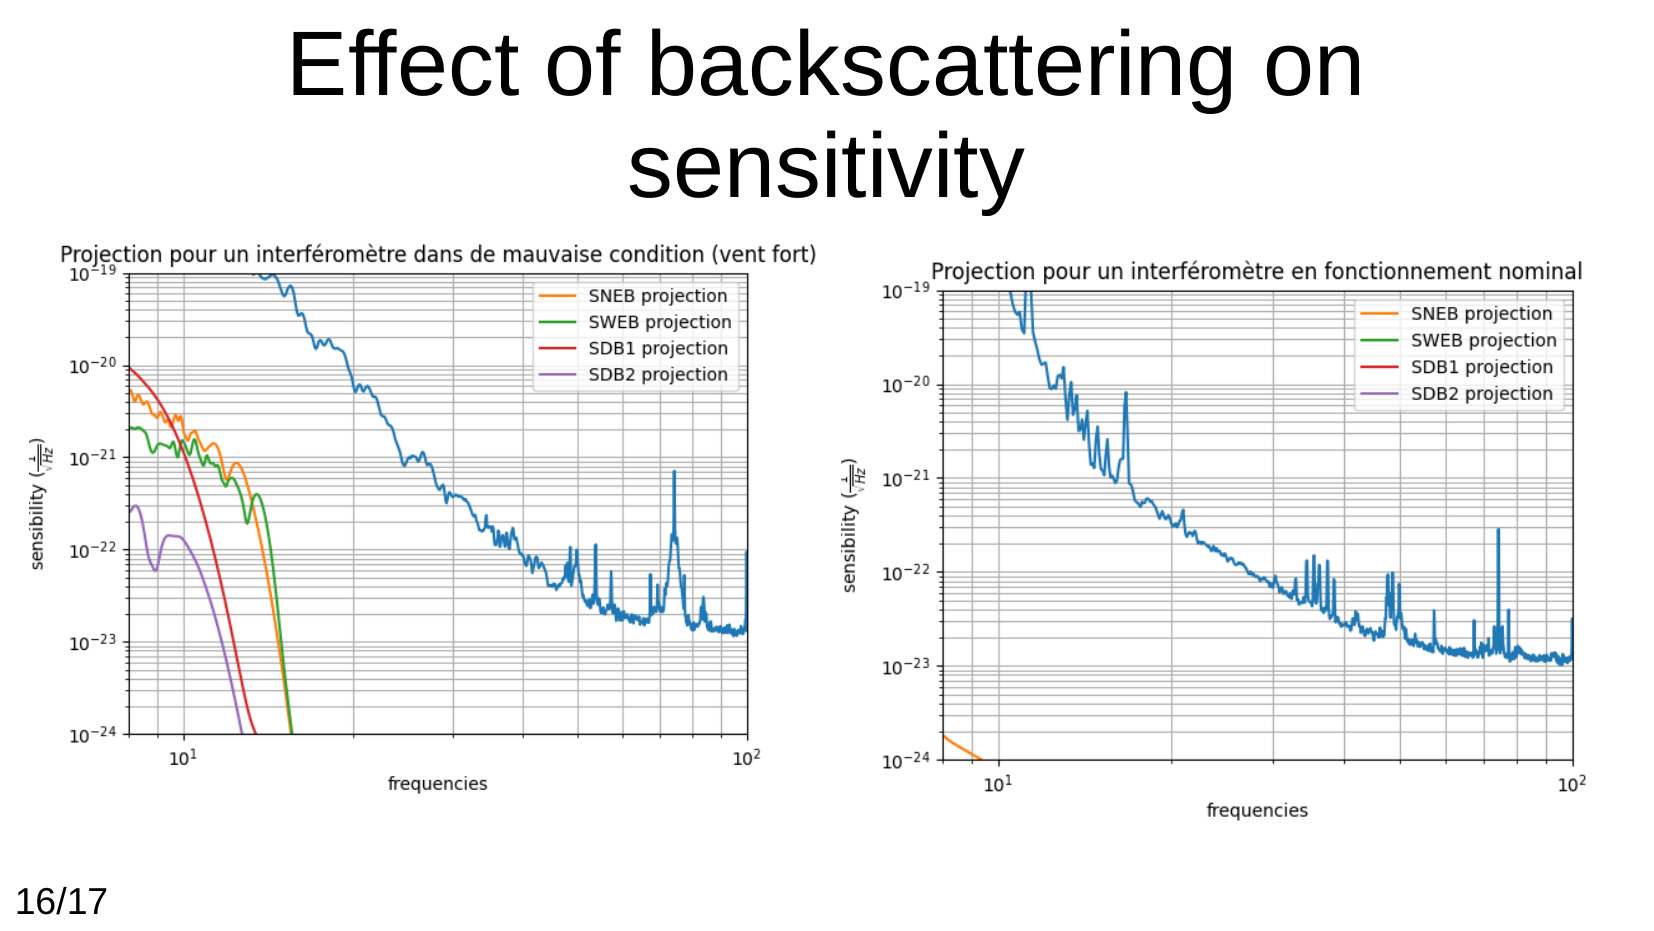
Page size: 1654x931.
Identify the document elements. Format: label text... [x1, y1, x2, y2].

title Effect of backscattering on sensitivity [82, 12, 1571, 218]
picture [841, 217, 1654, 827]
text_box <numéro>/17 [0, 873, 382, 931]
picture [29, 201, 827, 800]
